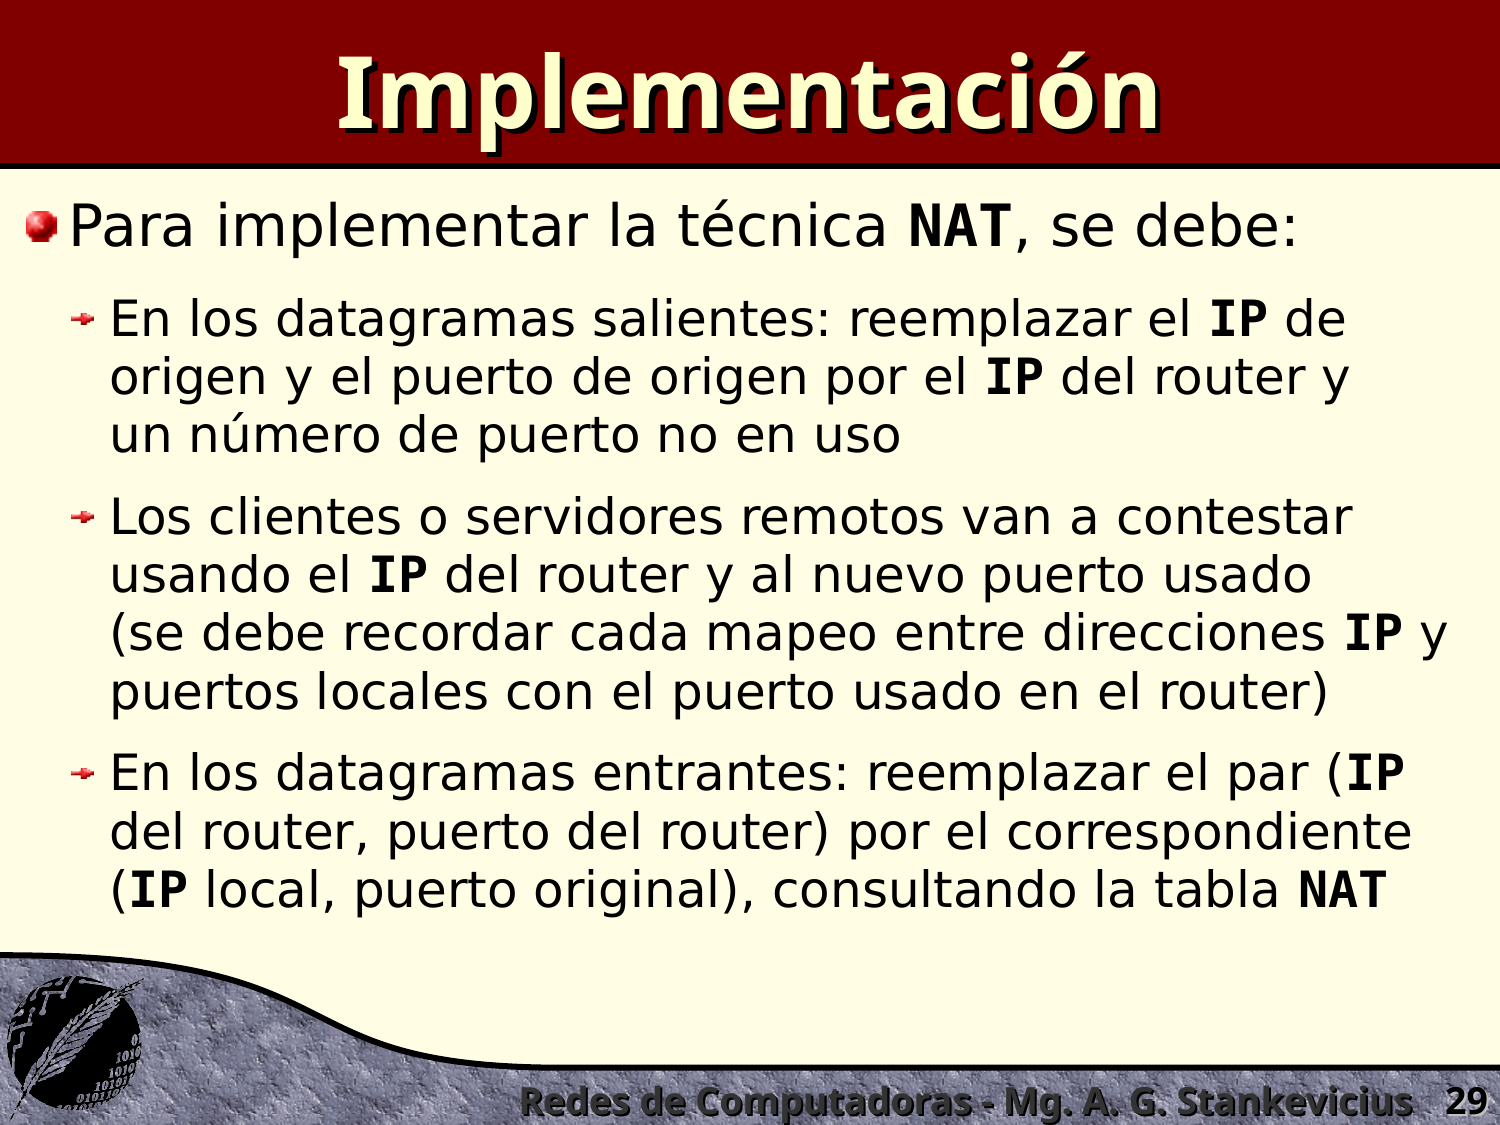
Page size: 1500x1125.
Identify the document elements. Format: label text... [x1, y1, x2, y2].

title Implementación [15, 5, 1485, 160]
picture [1047, 1100, 1054, 1110]
picture [790, 1100, 795, 1110]
list Para implementar la técnica NAT, se debe: En los datagramas salientes: reemplazar el IP de origen y el puerto de origen por el IP del router y un número de puerto no en uso Los clientes o servidores remotos van a contestar usando el IP del router y al nuevo puerto usado (se debe recordar cada mapeo entre direcciones IP y puertos locales con el puerto usado en el router) En los datagramas entrantes: reemplazar el par (IP del router, puerto del router) por el correspondiente (IP local, puerto original), consultando la tabla NAT [11, 192, 1486, 921]
picture [0, 959, 1500, 1125]
